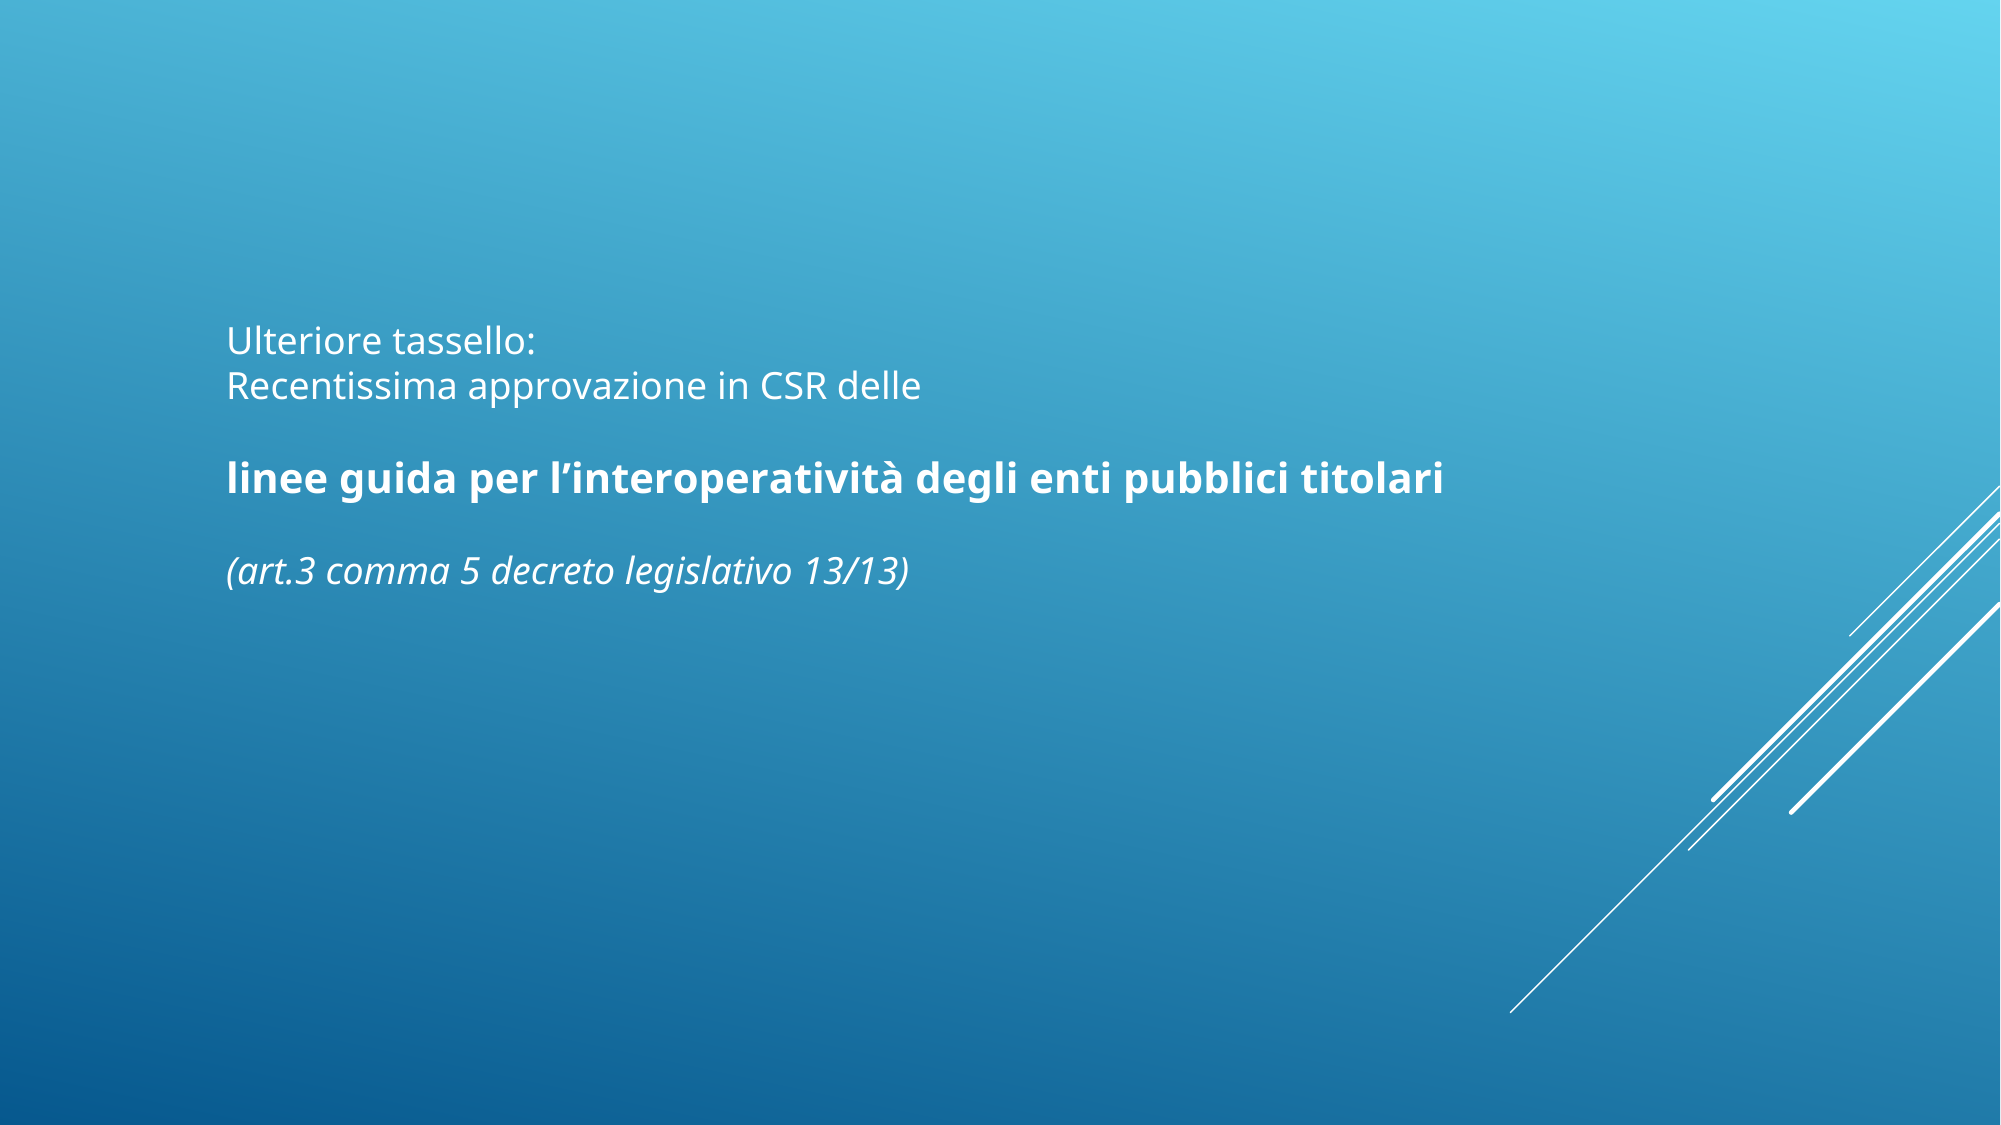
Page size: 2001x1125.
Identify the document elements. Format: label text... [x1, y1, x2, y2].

text_box Ulteriore tassello: Recentissima approvazione in CSR delle linee guida per l’interoperatività degli enti pubblici titolari (art.3 comma 5 decreto legislativo 13/13) [211, 309, 1471, 601]
